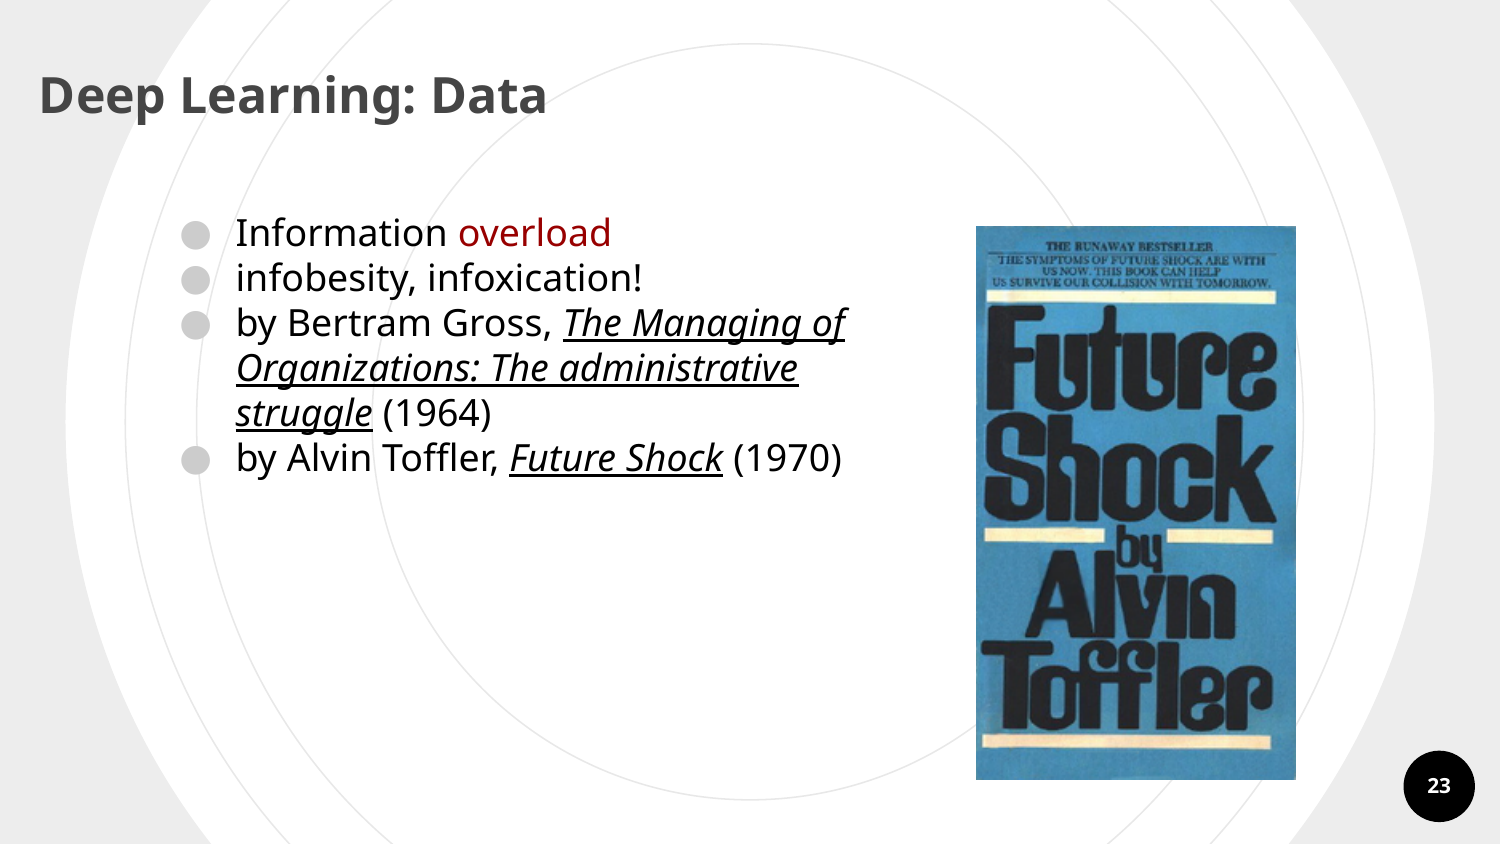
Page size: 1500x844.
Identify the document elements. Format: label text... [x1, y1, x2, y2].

text_box Deep Learning: Data [38, 39, 1461, 149]
slide_number 1 [1403, 750, 1475, 823]
picture [976, 226, 1296, 780]
list Information overload infobesity, infoxication! by Bertram Gross, The Managing of Organizations: The administrative struggle (1964) by Alvin Toffler, Future Shock (1970) [145, 193, 962, 707]
